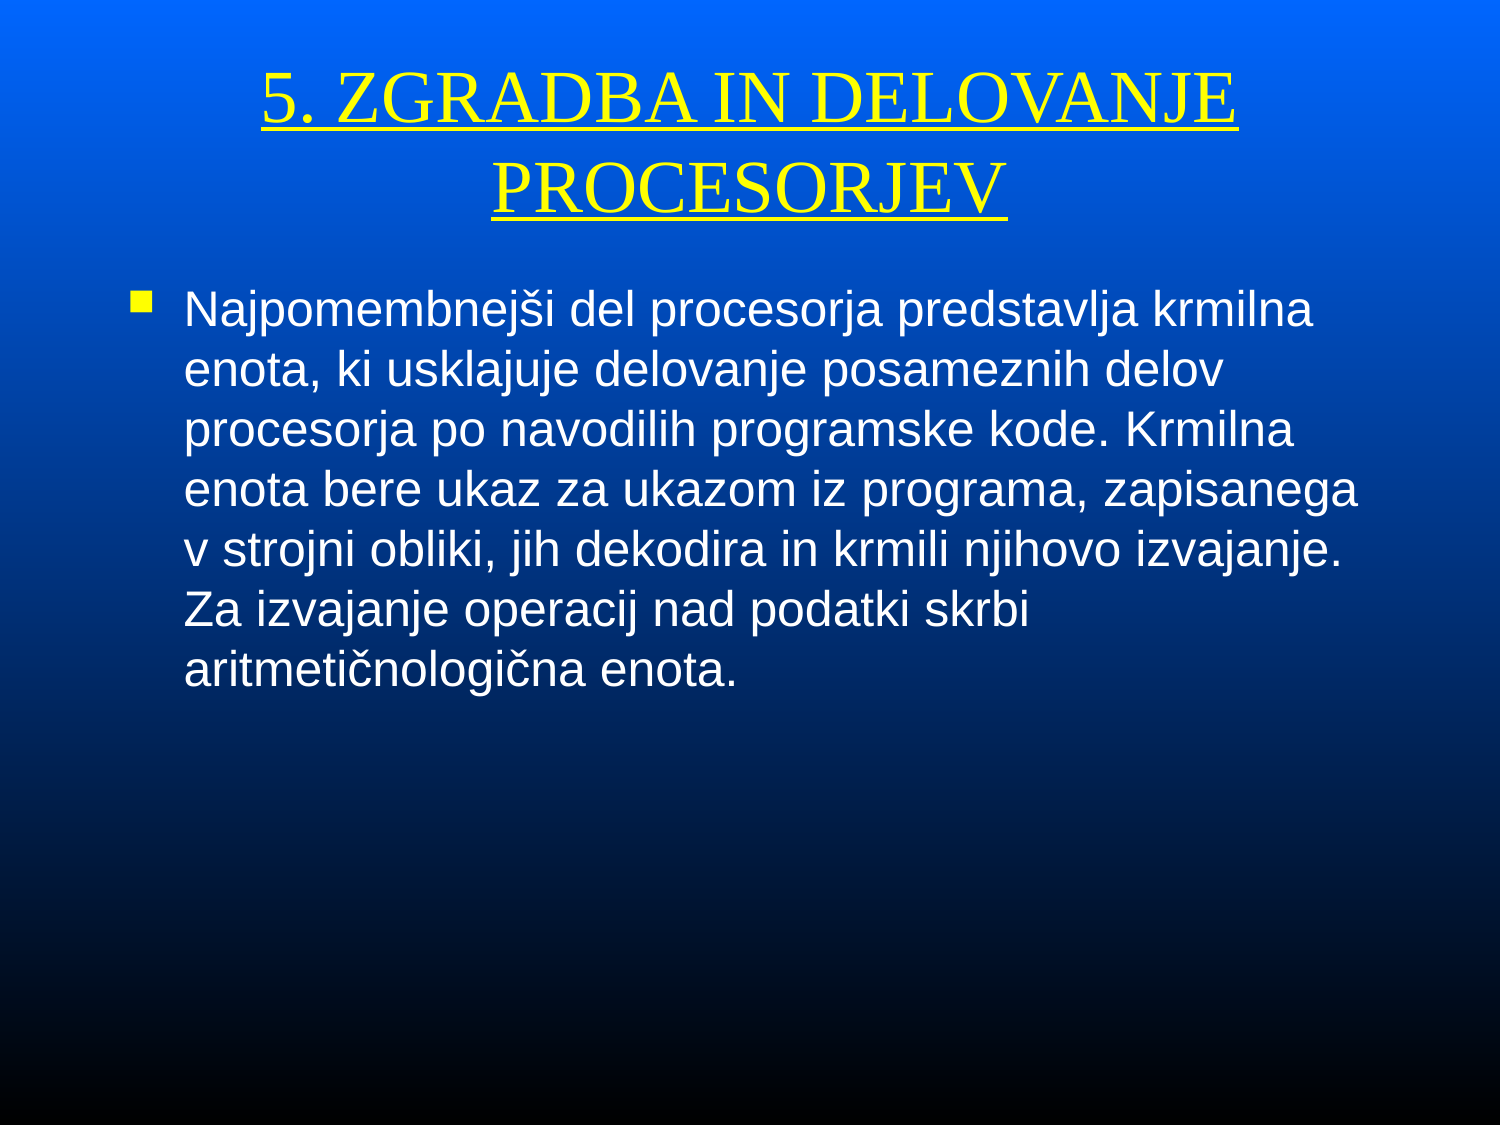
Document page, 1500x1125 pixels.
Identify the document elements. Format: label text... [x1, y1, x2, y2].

title 5. ZGRADBA IN DELOVANJE PROCESORJEV [112, 35, 1388, 239]
list Najpomembnejši del procesorja predstavlja krmilna enota, ki usklajuje delovanje posameznih delov procesorja po navodilih programske kode. Krmilna enota bere ukaz za ukazom iz programa, zapisanega v strojni obliki, jih dekodira in krmili njihovo izvajanje. Za izvajanje operacij nad podatki skrbi aritmetičnologična enota. [112, 269, 1388, 923]
